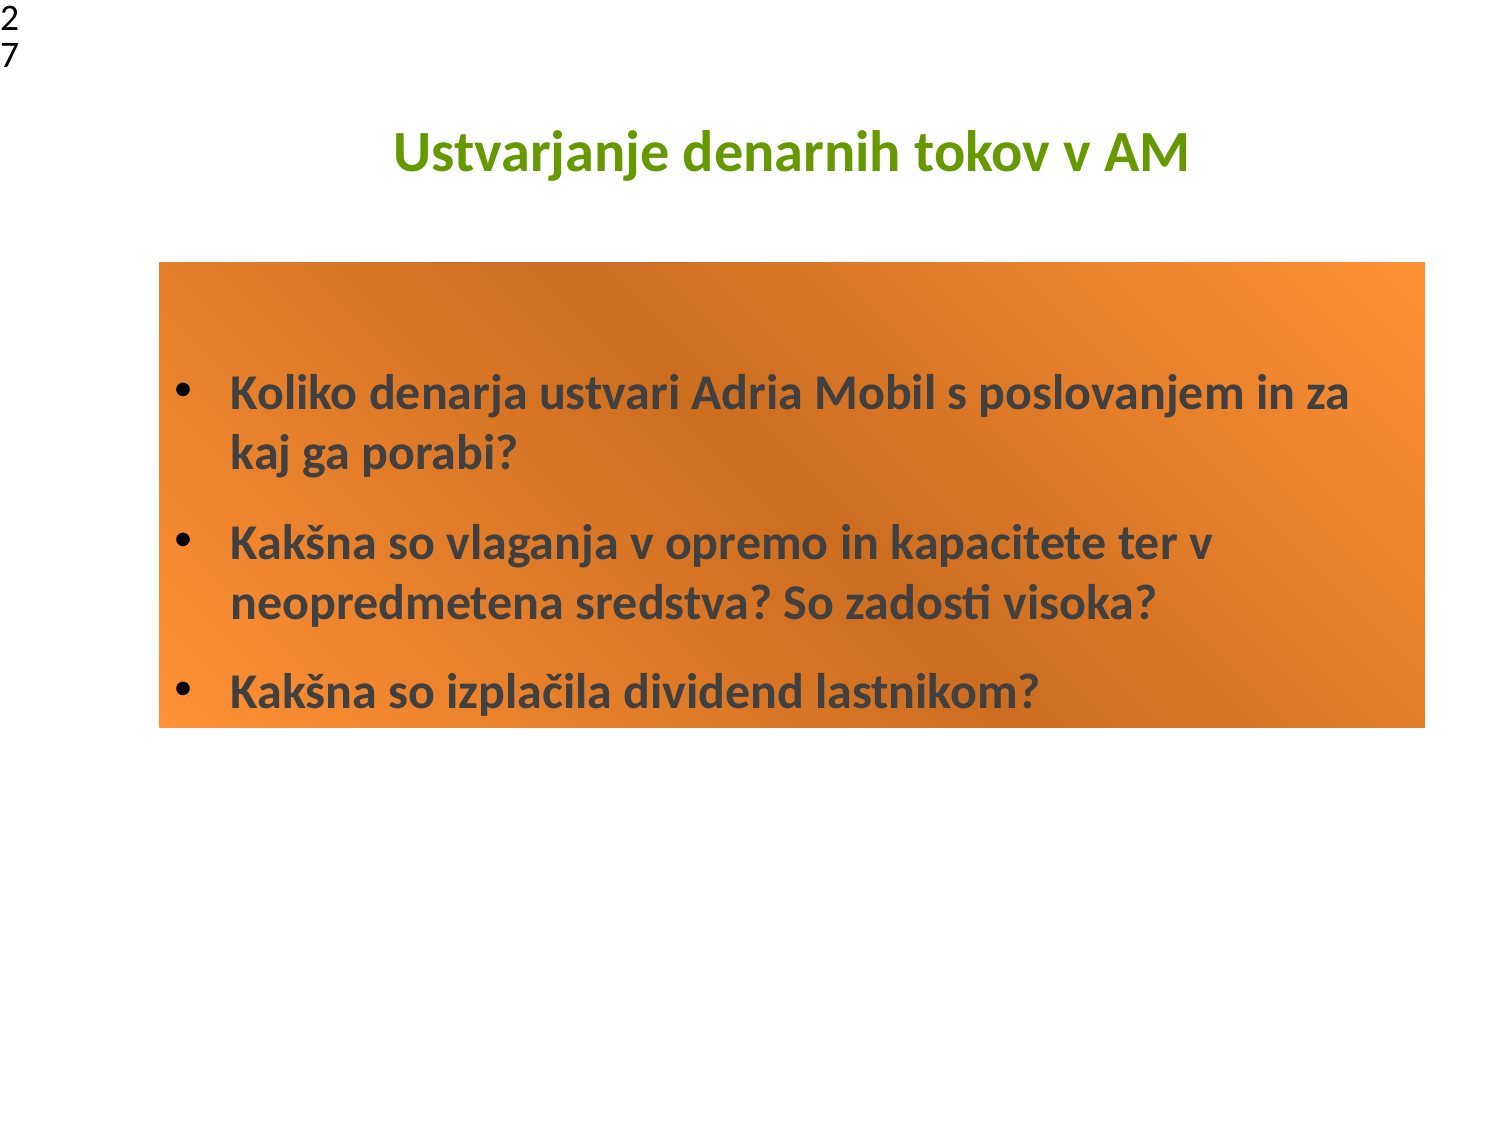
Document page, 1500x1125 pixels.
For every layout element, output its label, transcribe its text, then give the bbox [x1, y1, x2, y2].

title Ustvarjanje denarnih tokov v AM [230, 54, 1355, 243]
list Koliko denarja ustvari Adria Mobil s poslovanjem in za kaj ga porabi? Kakšna so vlaganja v opremo in kapacitete ter v neopredmetena sredstva? So zadosti visoka? Kakšna so izplačila dividend lastnikom? [159, 262, 1425, 728]
